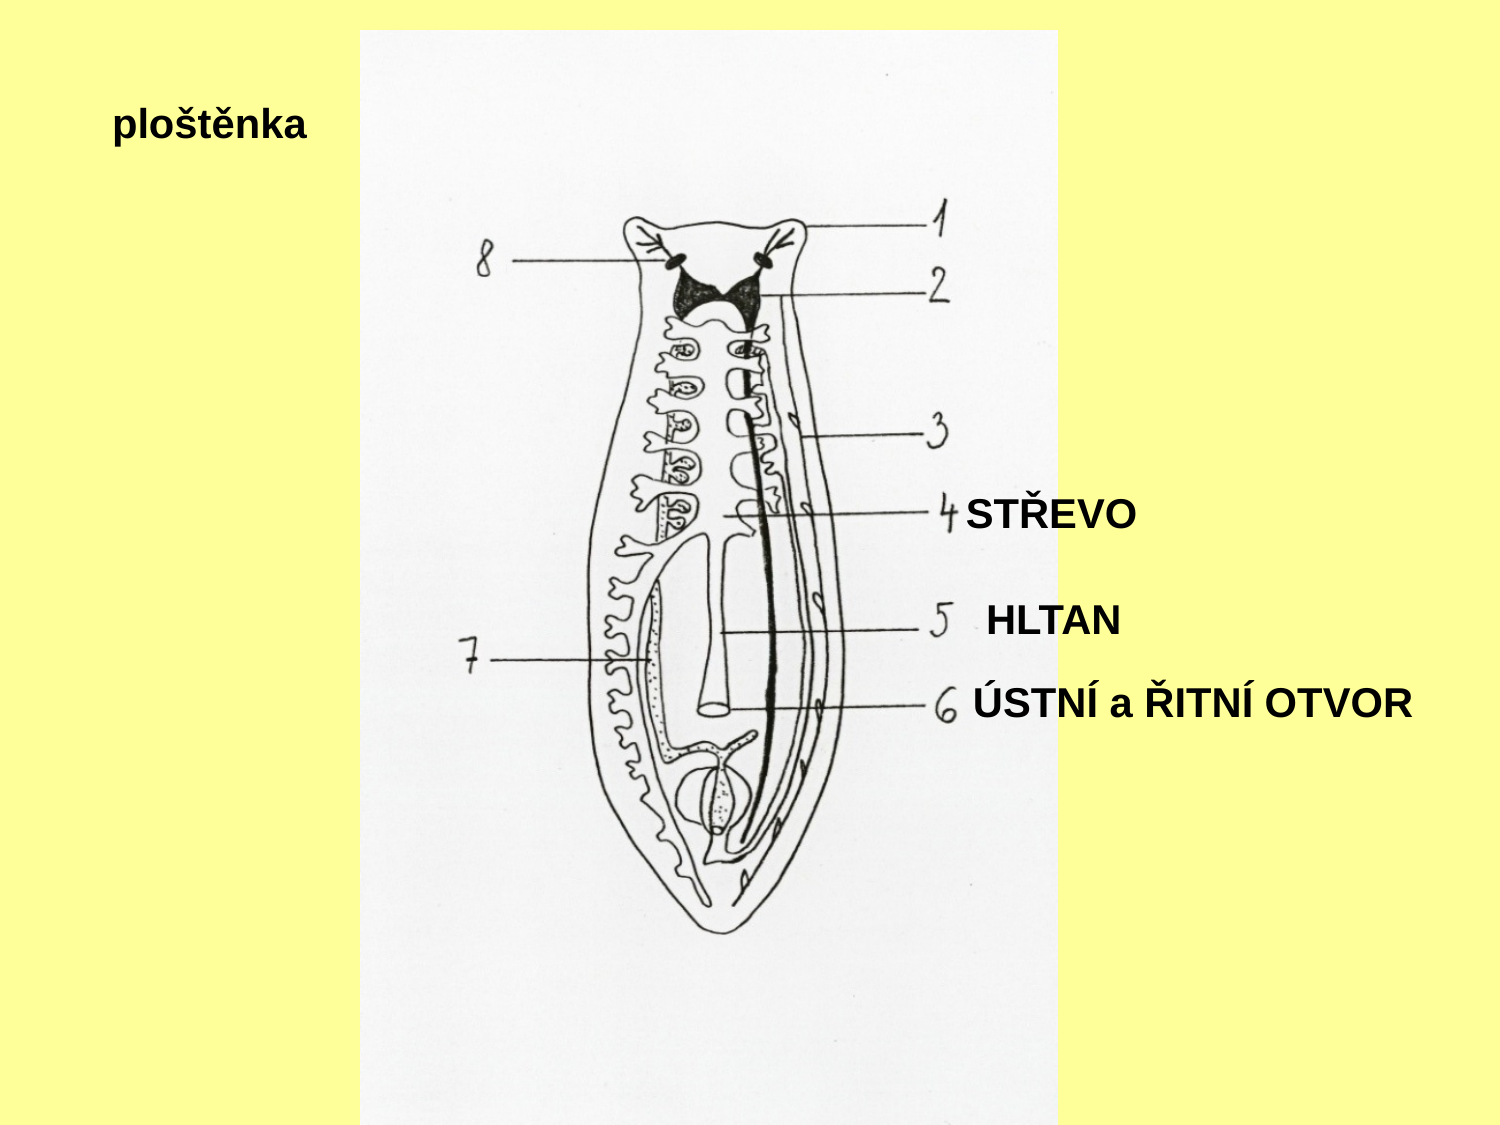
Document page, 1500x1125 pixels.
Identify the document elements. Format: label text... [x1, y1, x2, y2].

text_box ÚSTNÍ a ŘITNÍ OTVOR [911, 667, 1428, 734]
text_box ploštěnka [97, 89, 334, 155]
picture [360, 31, 1058, 1125]
text_box STŘEVO [950, 478, 1162, 544]
text_box HLTAN [971, 585, 1143, 651]
